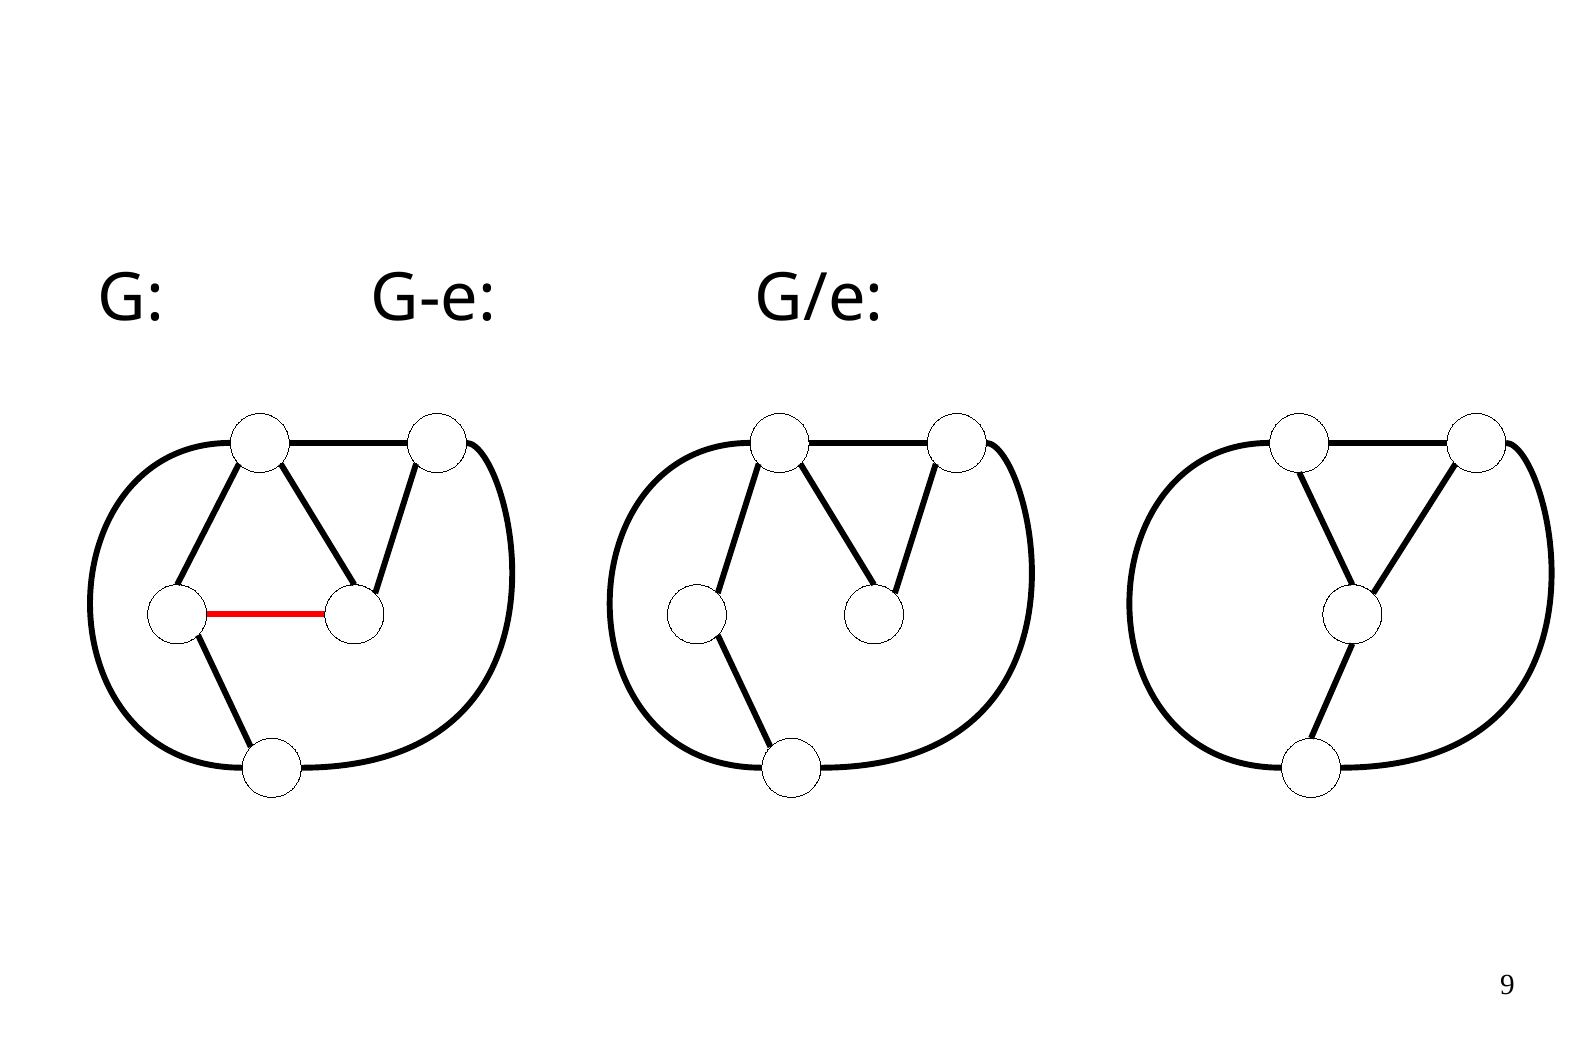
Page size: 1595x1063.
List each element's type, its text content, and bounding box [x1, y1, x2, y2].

list G: G-e: G/e: [79, 248, 1515, 936]
